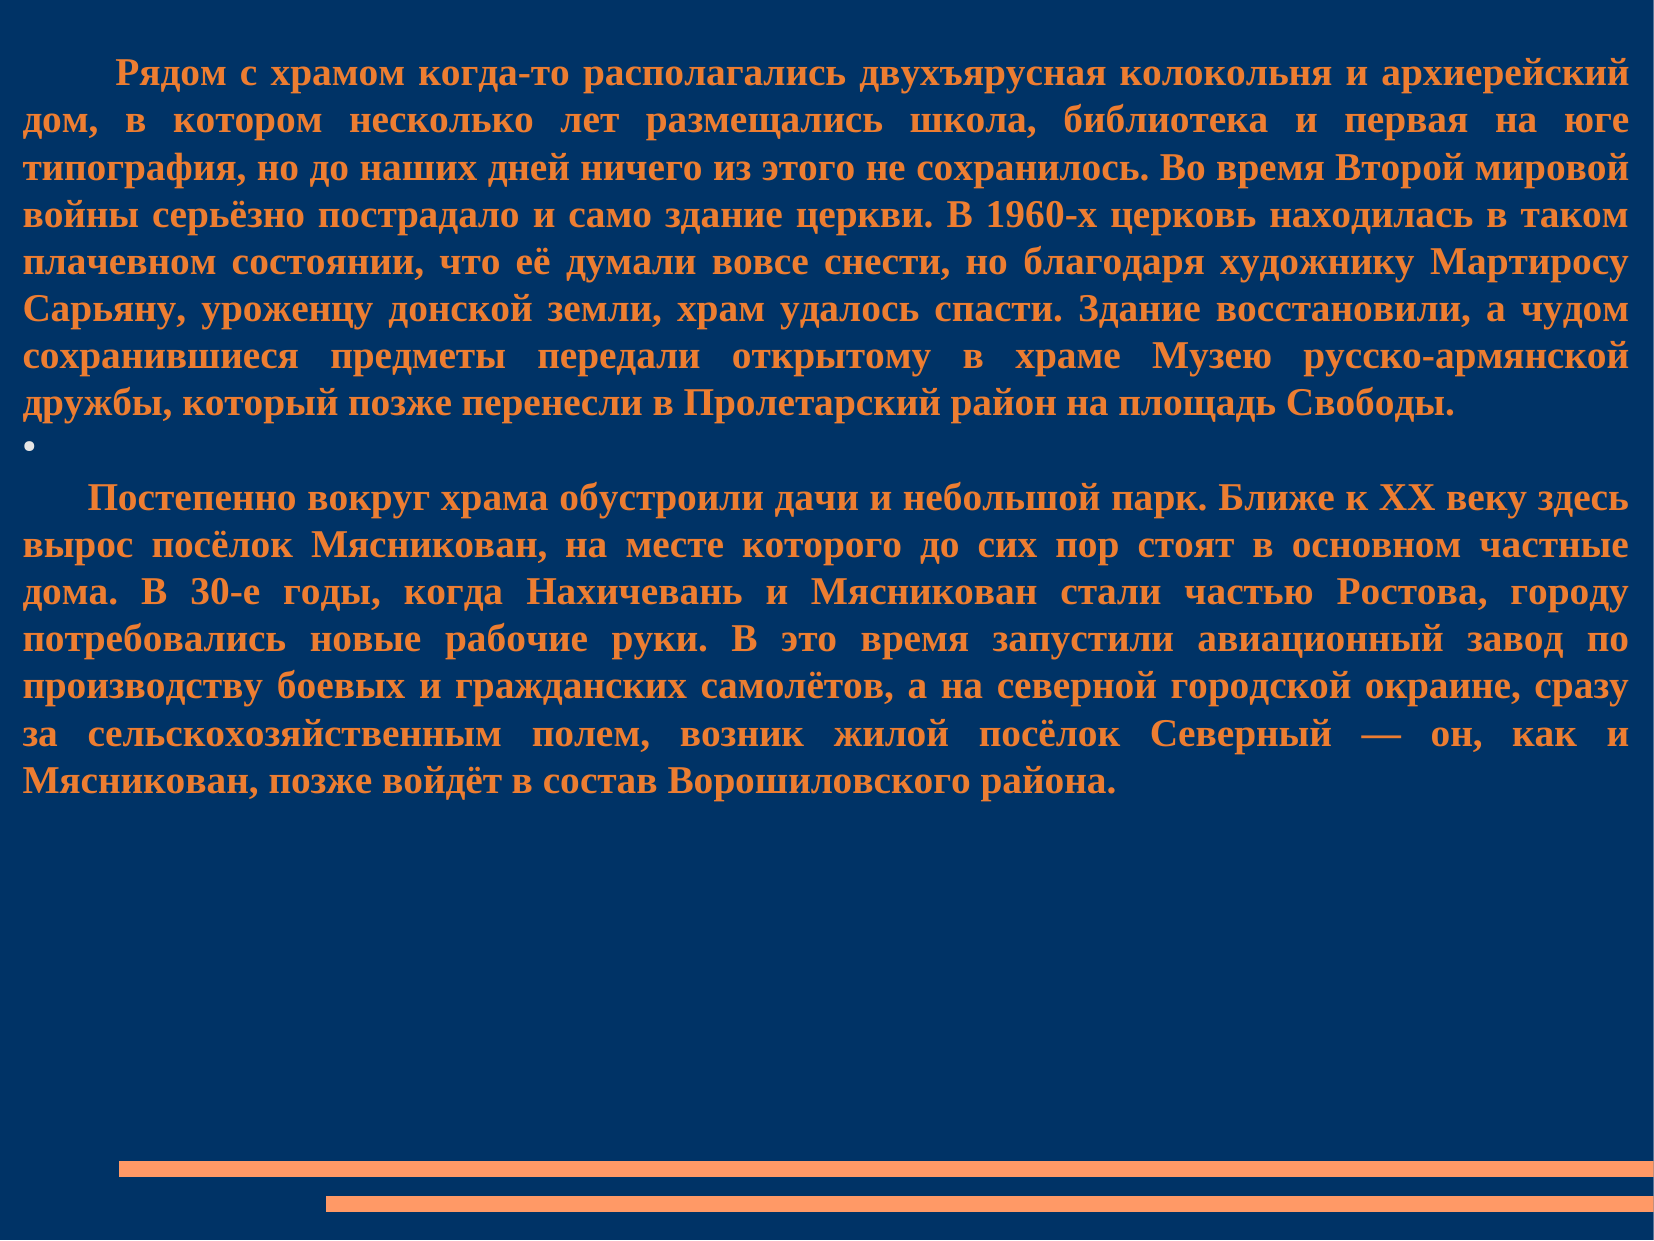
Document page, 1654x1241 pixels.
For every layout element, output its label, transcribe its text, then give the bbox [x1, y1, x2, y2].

list Рядом с храмом когда-то располагались двухъярусная колокольня и архиерейский дом, в котором несколько лет размещались школа, библиотека и первая на юге типография, но до наших дней ничего из этого не сохранилось. Во время Второй мировой войны серьёзно пострадало и само здание церкви. В 1960-х церковь находилась в таком плачевном состоянии, что её думали вовсе снести, но благодаря художнику Мартиросу Сарьяну, уроженцу донской земли, храм удалось спасти. Здание восстановили, а чудом сохранившиеся предметы передали открытому в храме Музею русско-армянской дружбы, который позже перенесли в Пролетарский район на площадь Свободы. Постепенно вокруг храма обустроили дачи и небольшой парк. Ближе к XX веку здесь вырос посёлок Мясникован, на месте которого до сих пор стоят в основном частные дома. В 30-е годы, когда Нахичевань и Мясникован стали частью Ростова, городу потребовались новые рабочие руки. В это время запустили авиационный завод по производству боевых и гражданских самолётов, а на северной городской окраине, сразу за сельскохозяйственным полем, возник жилой посёлок Северный — он, как и Мясникован, позже войдёт в состав Ворошиловского района. [22, 46, 1630, 857]
